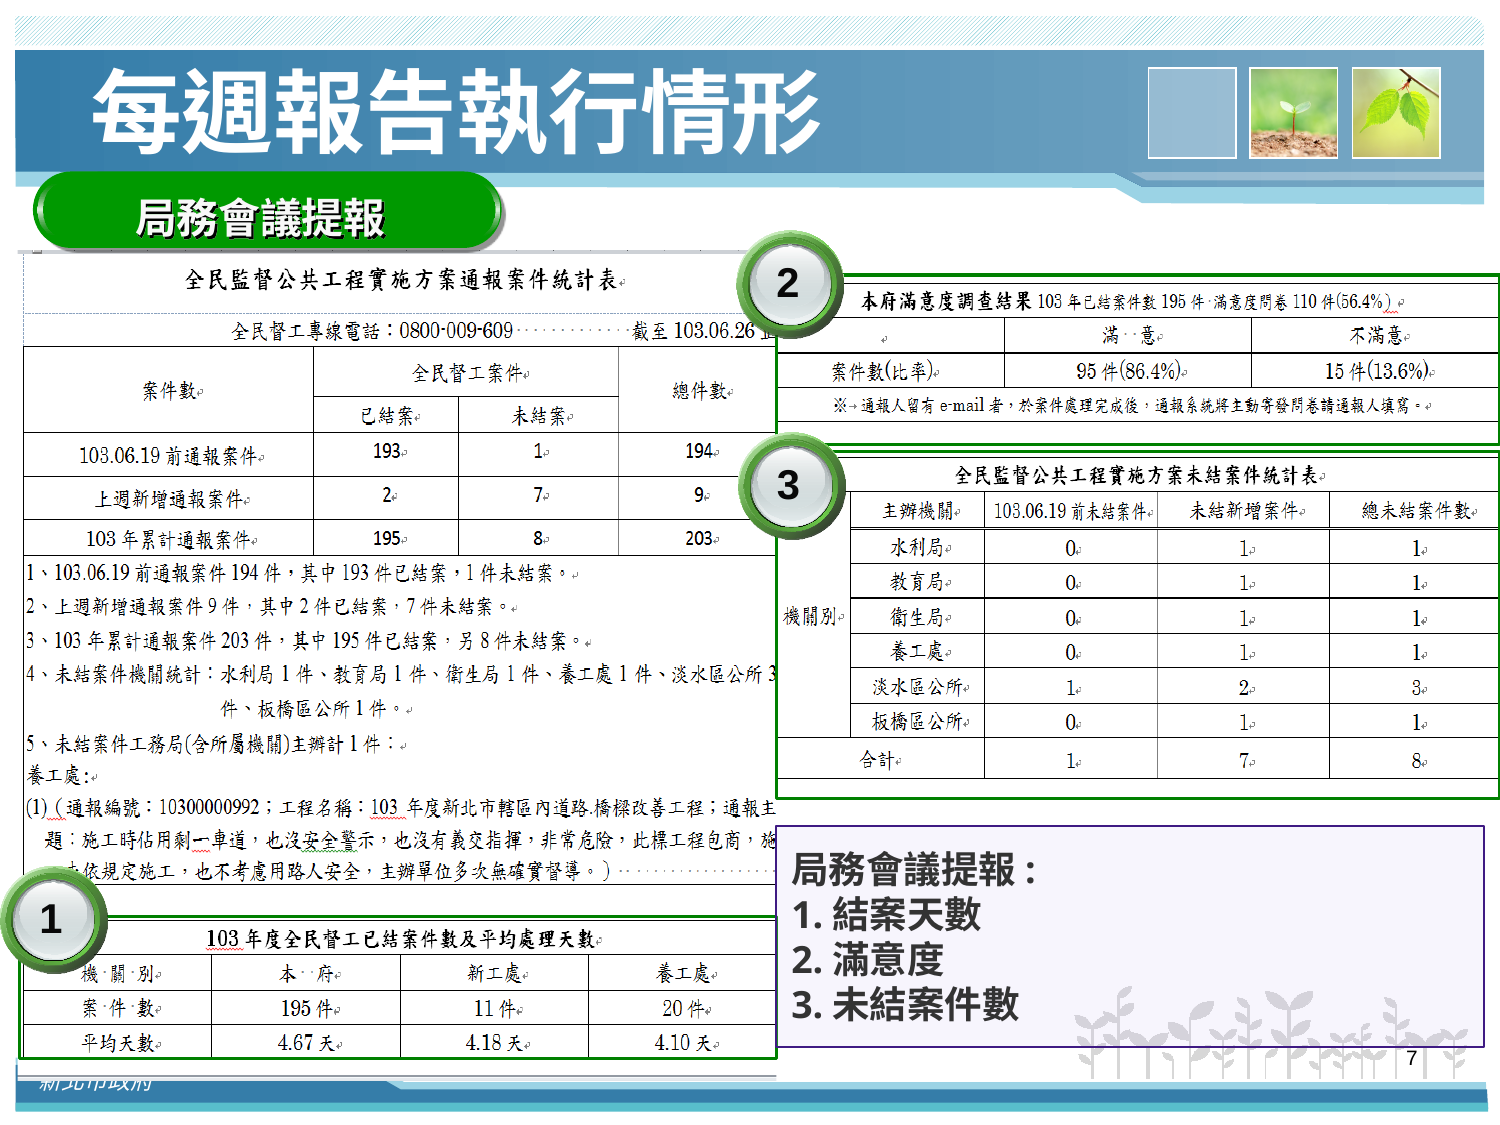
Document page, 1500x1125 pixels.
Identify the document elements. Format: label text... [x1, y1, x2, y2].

text_box [32, 171, 502, 248]
text_box 2 [761, 248, 815, 314]
picture [17, 961, 777, 1081]
slide_number <編號> [1167, 1047, 1433, 1085]
picture [21, 918, 775, 1057]
picture [1251, 69, 1337, 157]
picture [829, 446, 1500, 450]
title 每週報告執行情形 [75, 39, 1138, 182]
picture [1353, 69, 1439, 157]
text_box 局務會議提報 [76, 184, 444, 250]
text_box 3 [762, 450, 816, 516]
text_box [736, 230, 844, 339]
text_box [0, 866, 108, 974]
picture [17, 250, 777, 915]
text_box 局務會議提報: 1.結案天數 2.滿意度 3.未結案件數 [776, 825, 1484, 1047]
text_box [738, 432, 846, 540]
picture [778, 453, 1498, 782]
picture [778, 277, 1498, 443]
text_box 1 [24, 884, 78, 949]
